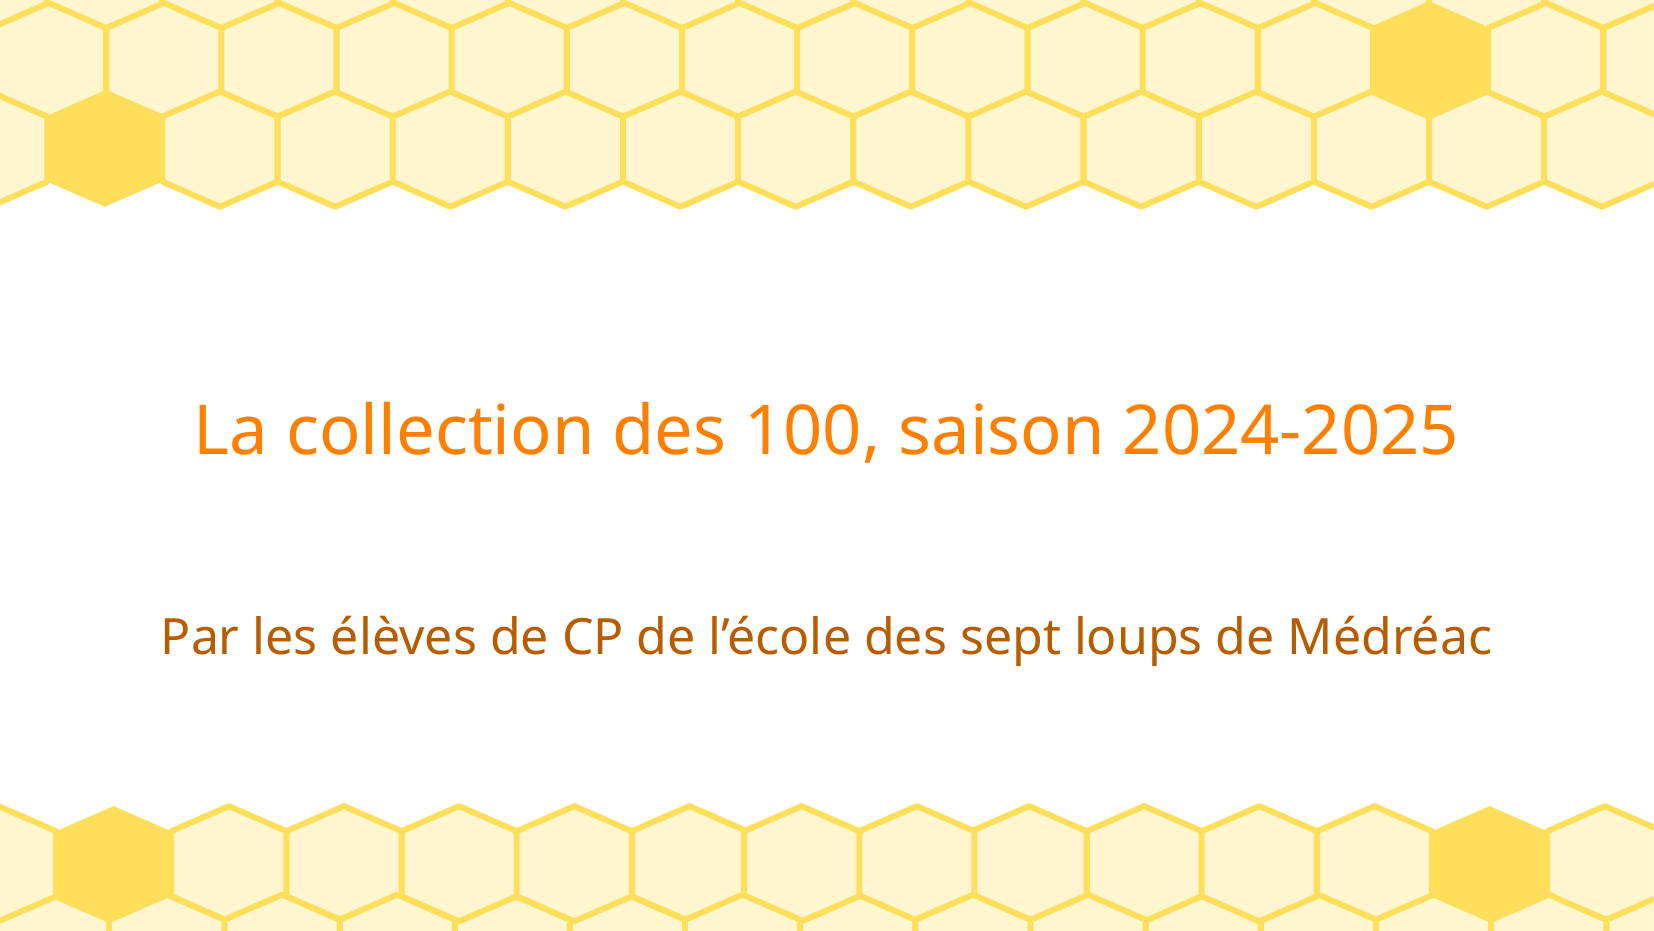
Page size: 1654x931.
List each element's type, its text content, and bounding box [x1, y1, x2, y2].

title La collection des 100, saison 2024-2025 [88, 324, 1565, 532]
subtitle Par les élèves de CP de l’école des sept loups de Médréac [88, 561, 1565, 709]
